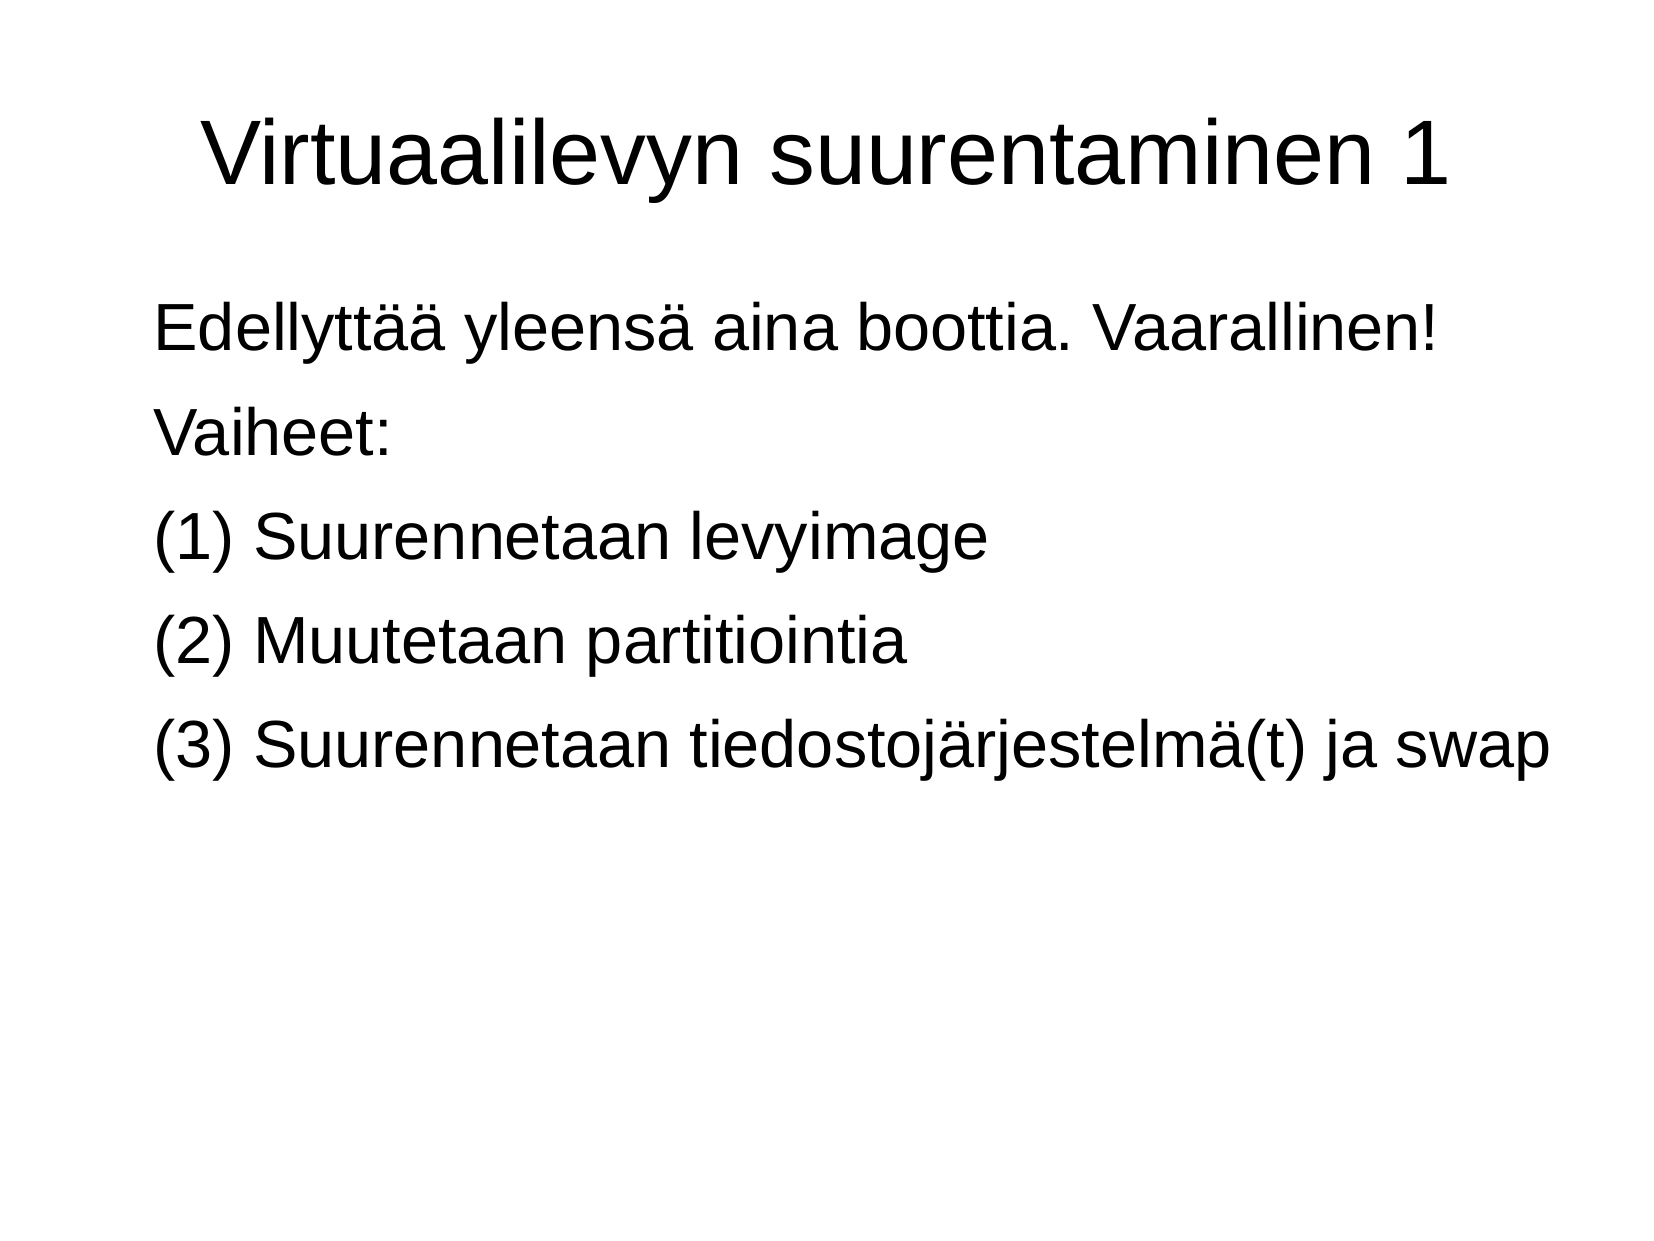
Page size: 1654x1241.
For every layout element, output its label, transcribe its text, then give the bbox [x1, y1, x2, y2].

list Edellyttää yleensä aina boottia. Vaarallinen! Vaiheet: (1) Suurennetaan levyimage (2) Muutetaan partitiointia (3) Suurennetaan tiedostojärjestelmä(t) ja swap [82, 290, 1571, 1010]
title Virtuaalilevyn suurentaminen 1 [82, 49, 1571, 257]
